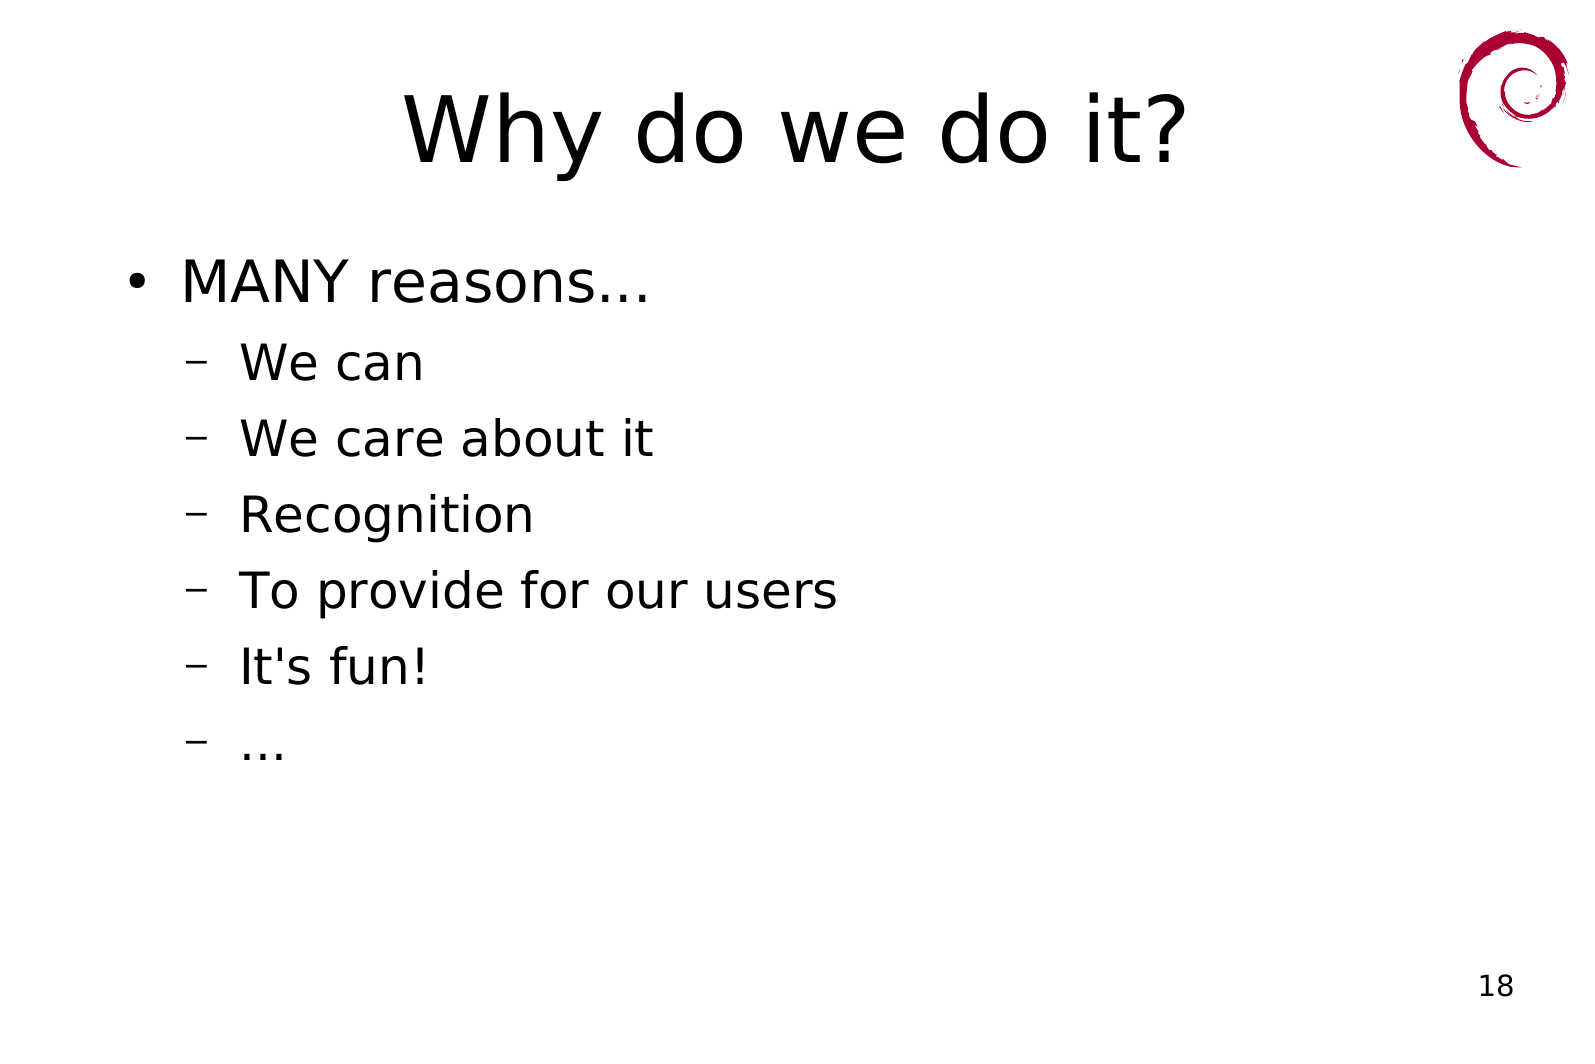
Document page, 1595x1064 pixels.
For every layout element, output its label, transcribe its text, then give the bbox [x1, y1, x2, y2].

title Why do we do it? [79, 42, 1515, 220]
list MANY reasons... We can We care about it Recognition To provide for our users It's fun! ... [79, 248, 1515, 773]
